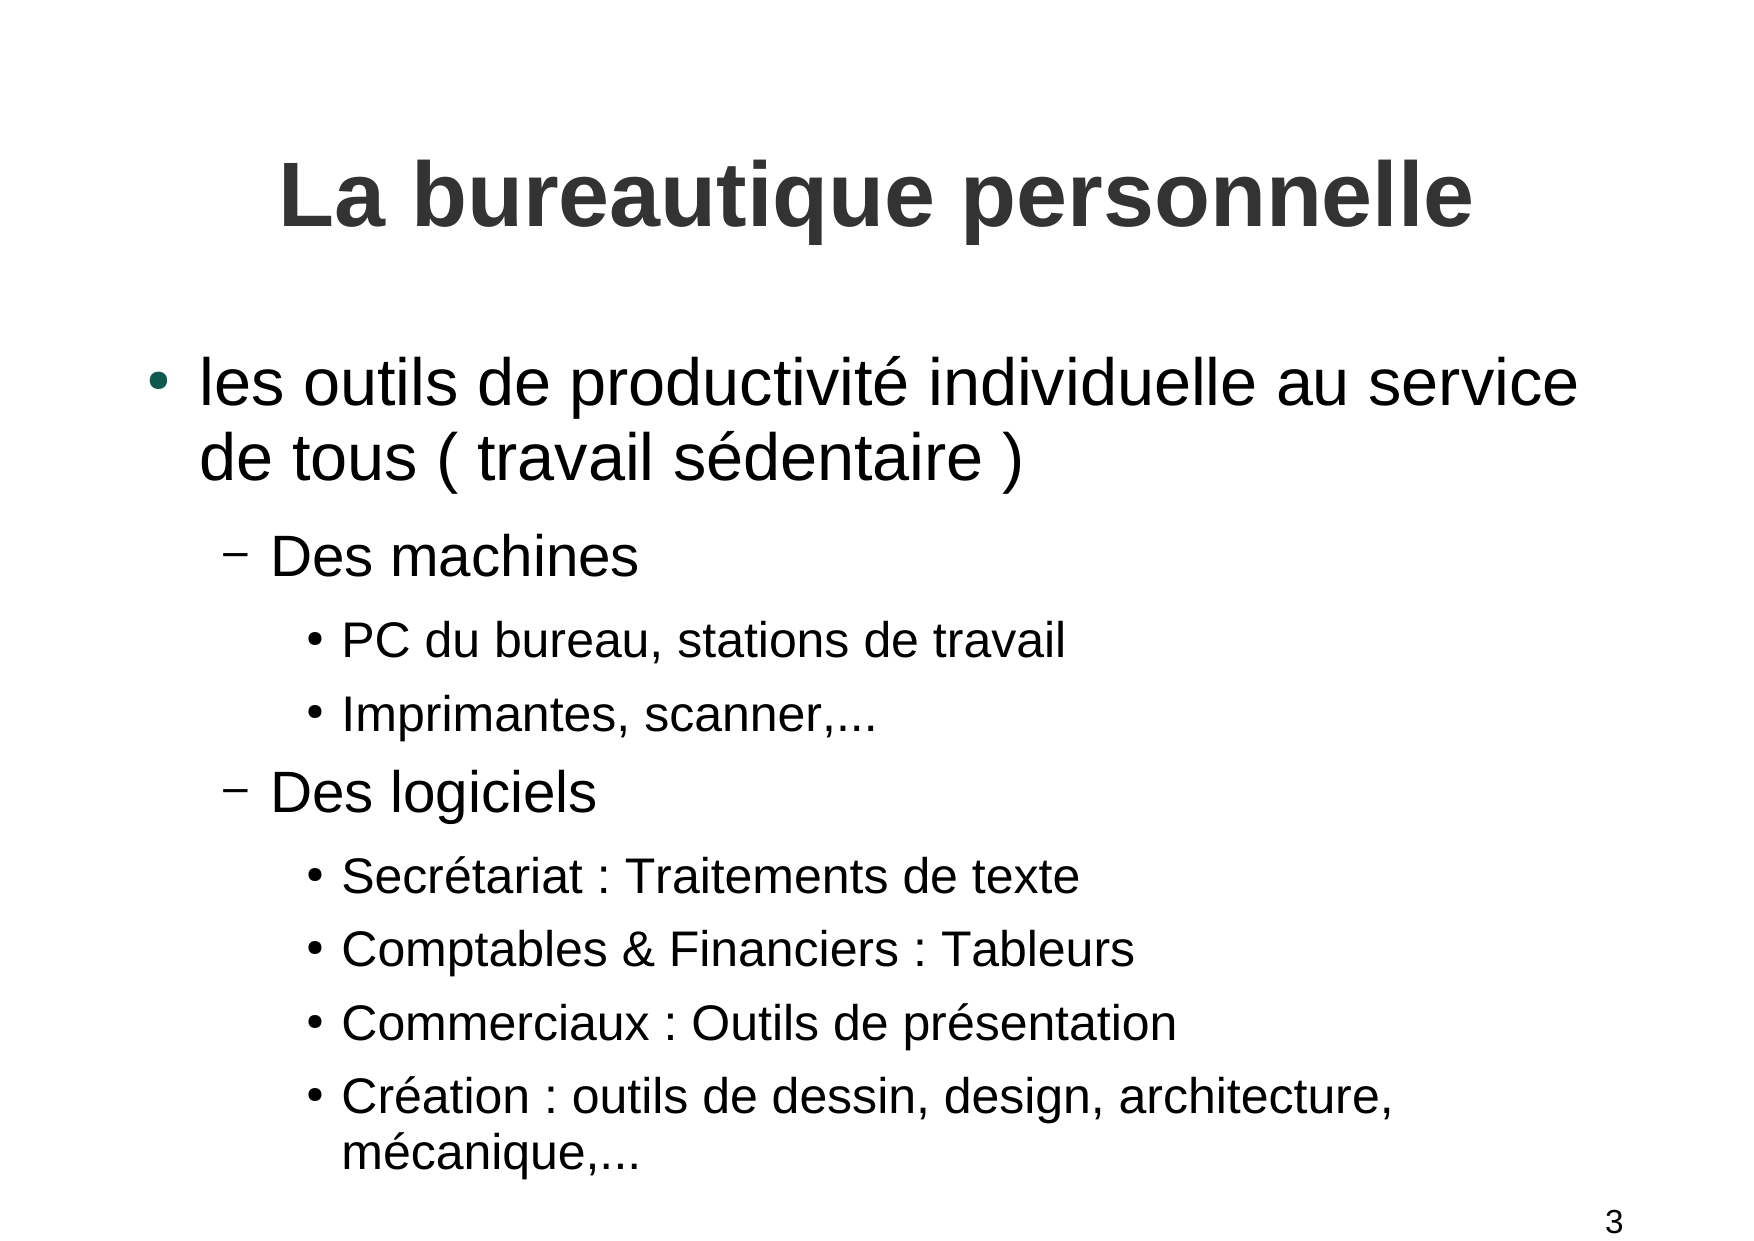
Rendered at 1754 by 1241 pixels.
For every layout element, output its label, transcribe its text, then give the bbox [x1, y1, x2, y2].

list les outils de productivité individuelle au service de tous ( travail sédentaire ) Des machines PC du bureau, stations de travail Imprimantes, scanner,... Des logiciels Secrétariat : Traitements de texte Comptables & Financiers : Tableurs Commerciaux : Outils de présentation Création : outils de dessin, design, architecture, mécanique,... [128, 344, 1627, 1180]
title La bureautique personnelle [128, 91, 1627, 299]
